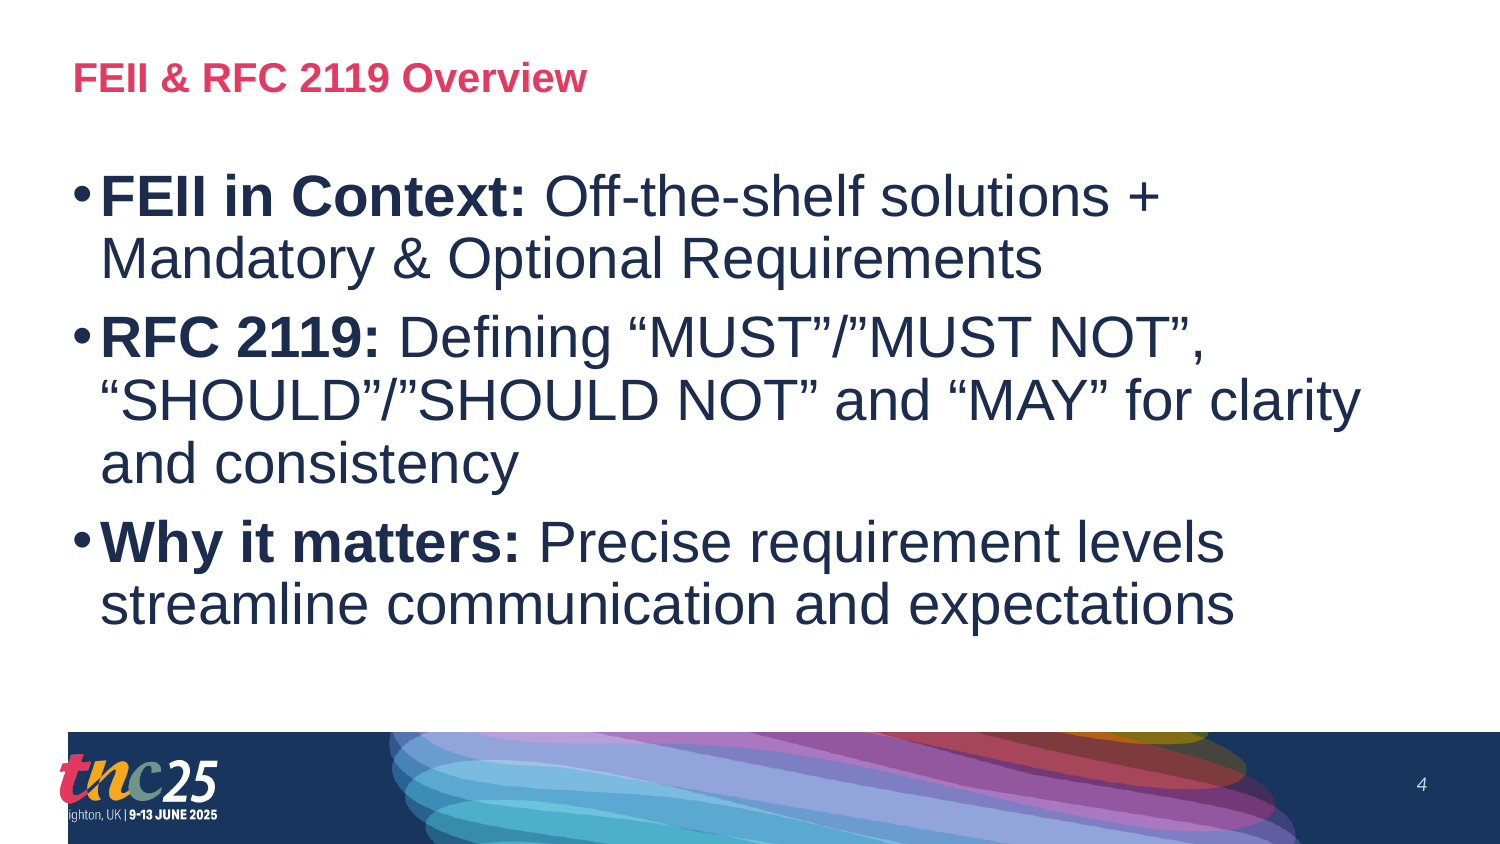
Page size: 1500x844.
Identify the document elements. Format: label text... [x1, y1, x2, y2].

title FEII & RFC 2119 Overview [57, 21, 1442, 136]
picture [57, 754, 218, 824]
list FEII in Context: Off-the-shelf solutions + Mandatory & Optional Requirements RFC 2119: Defining “MUST”/”MUST NOT”, “SHOULD”/”SHOULD NOT” and “MAY” for clarity and consistency Why it matters: Precise requirement levels streamline communication and expectations [57, 158, 1442, 709]
picture [344, 732, 1500, 844]
